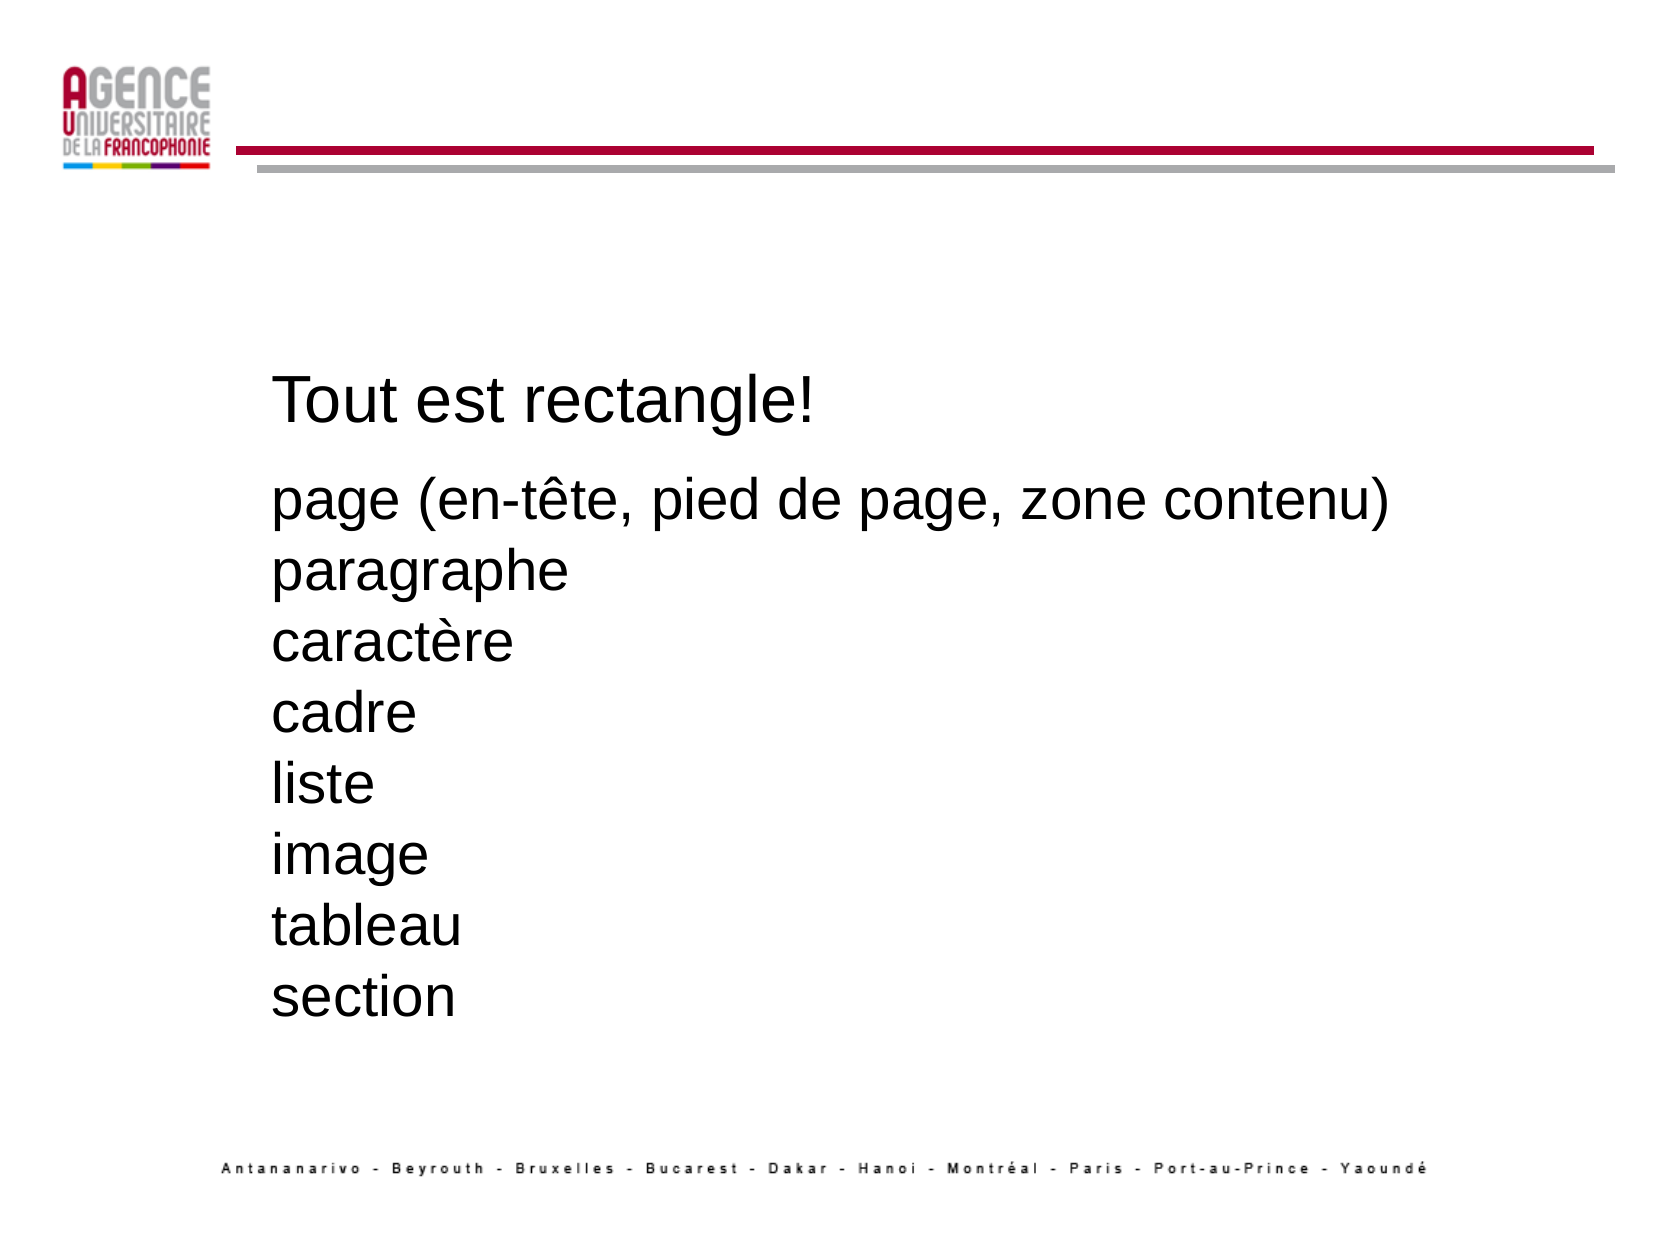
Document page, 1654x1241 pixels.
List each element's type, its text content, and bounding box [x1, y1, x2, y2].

subtitle Tout est rectangle! page (en-tête, pied de page, zone contenu) paragraphe caractère cadre liste image tableau section [236, 248, 1595, 1142]
picture [29, 29, 1625, 1241]
